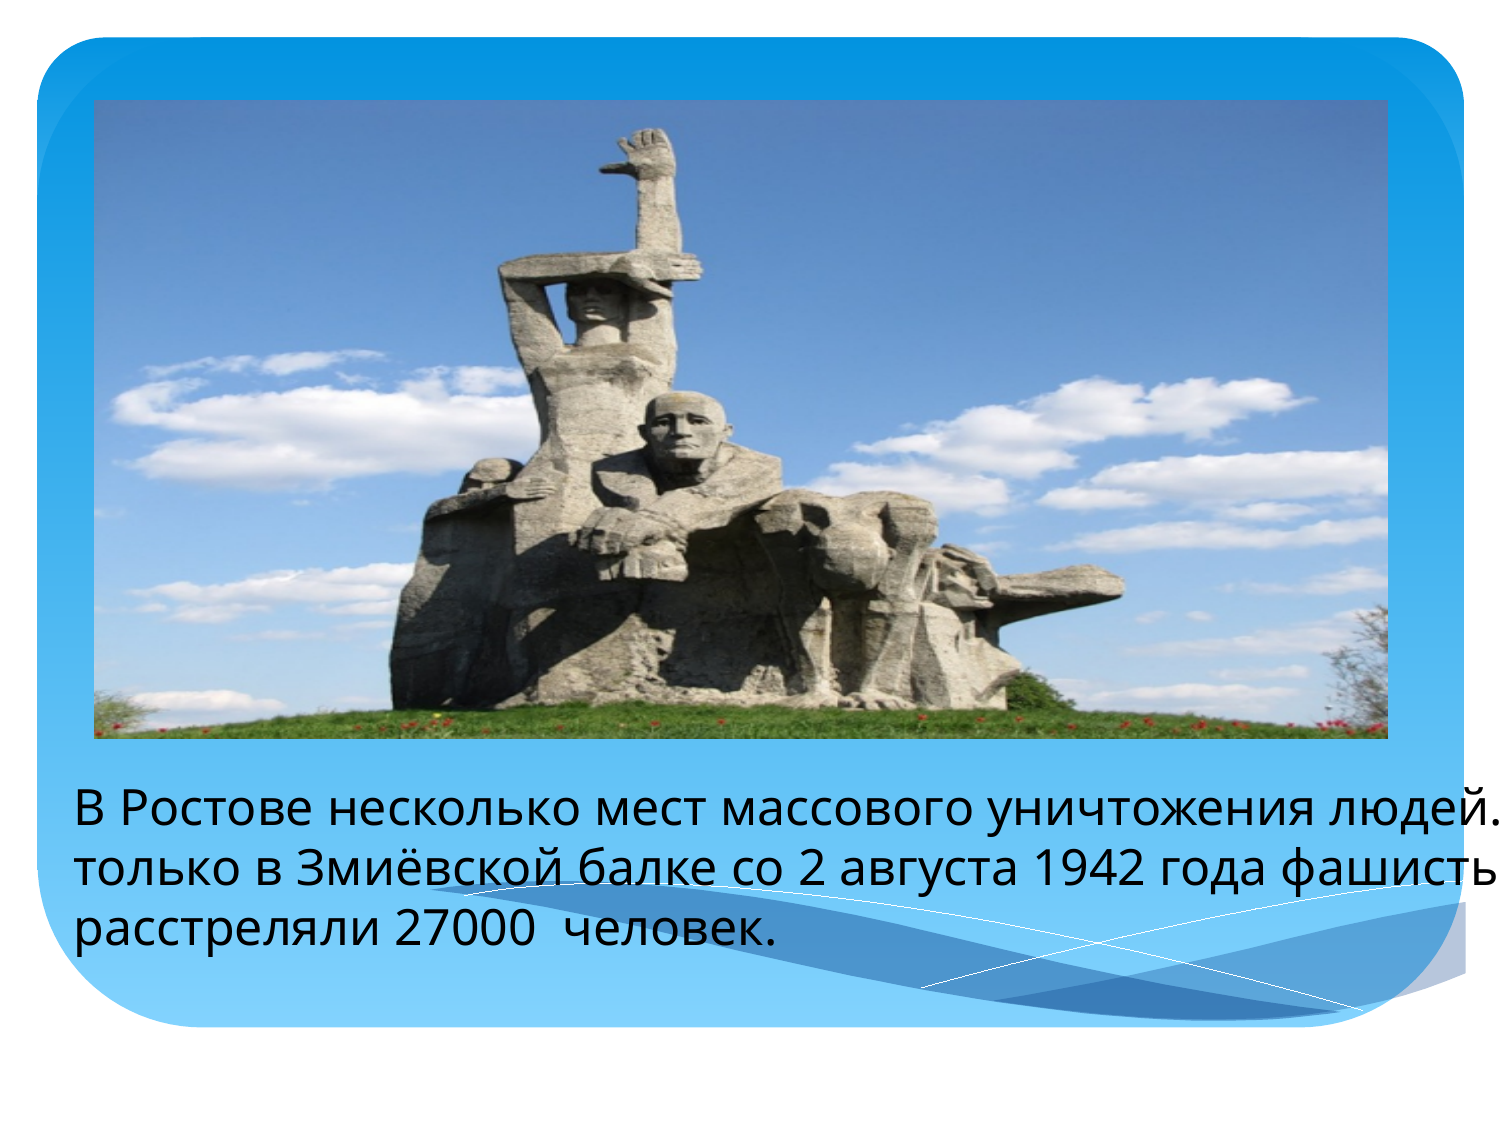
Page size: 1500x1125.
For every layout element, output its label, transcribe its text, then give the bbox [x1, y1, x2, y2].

text_box В Ростове несколько мест массового уничтожения людей. только в Змиёвской балке со 2 августа 1942 года фашисты расстреляли 27000 человек. [59, 767, 1500, 963]
picture [54, 101, 1448, 739]
